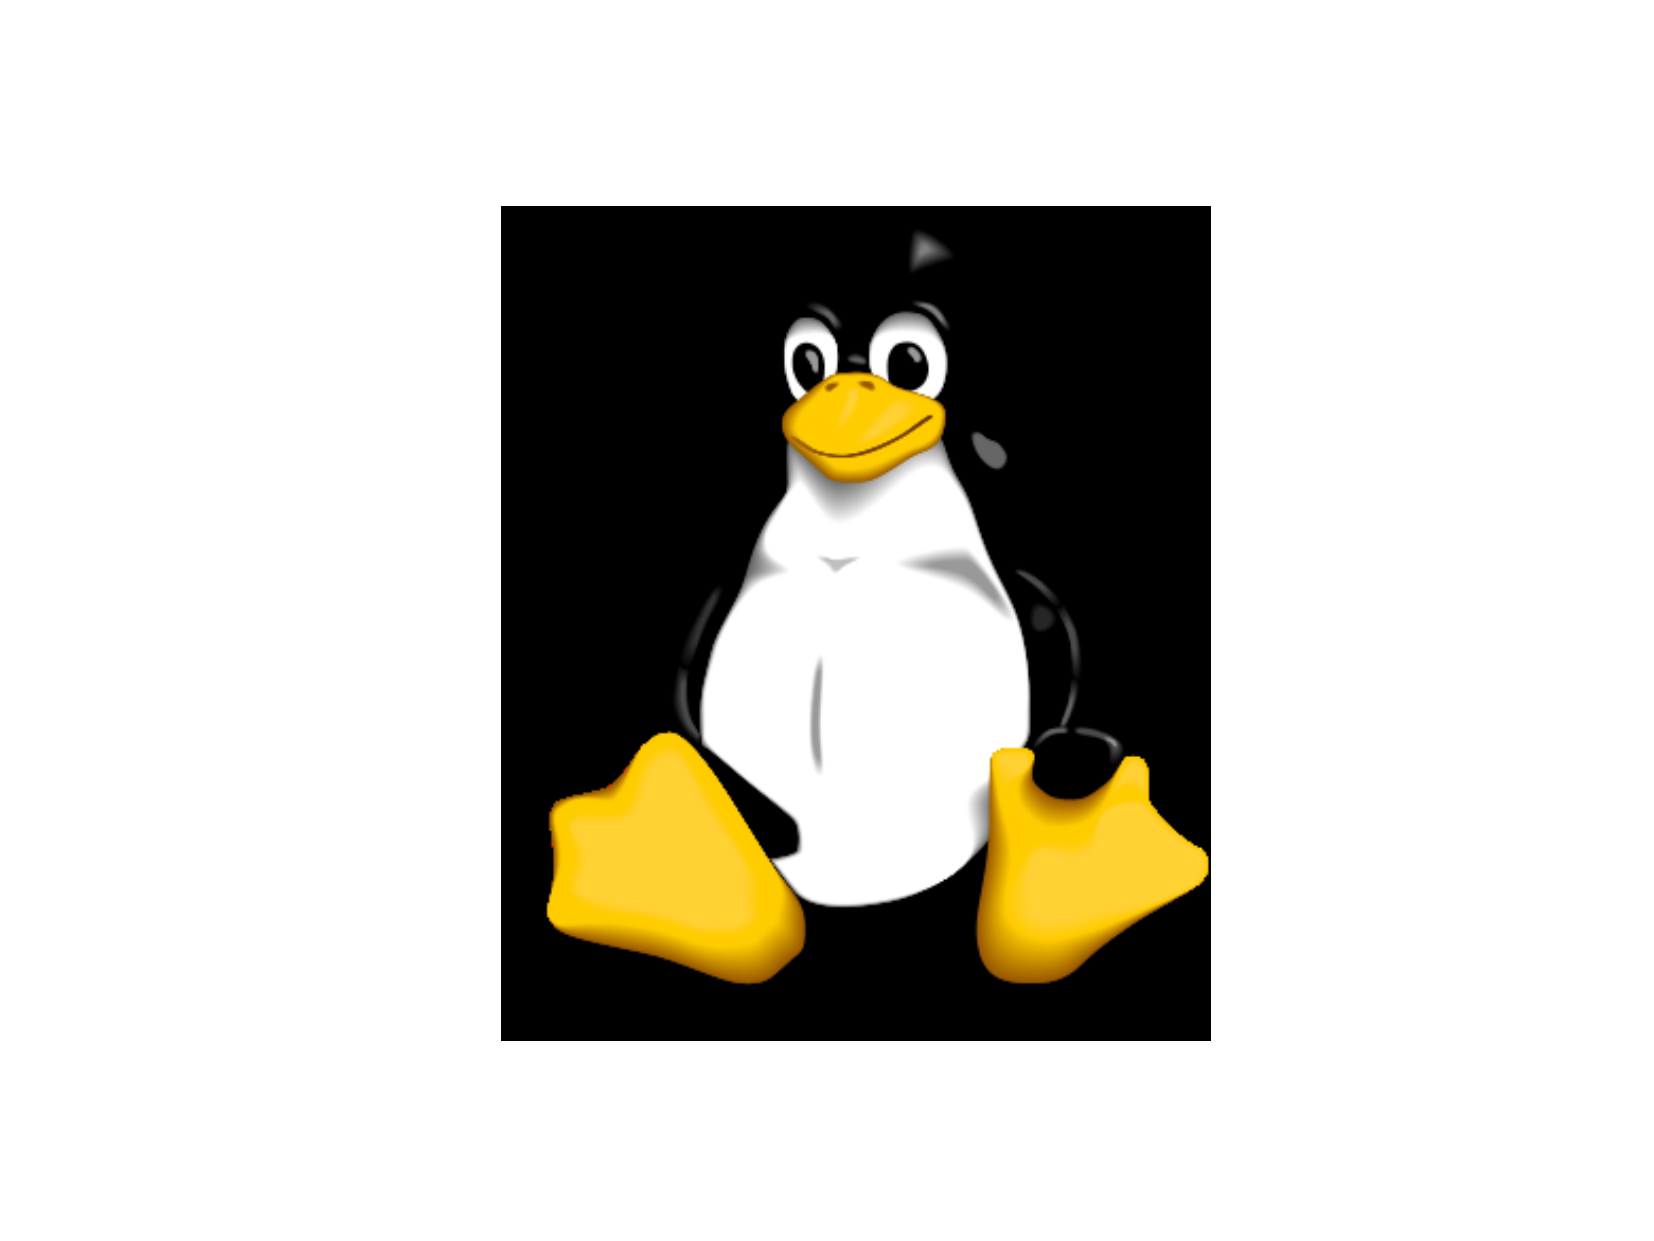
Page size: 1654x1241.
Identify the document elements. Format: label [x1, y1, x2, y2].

picture [501, 206, 1211, 1041]
